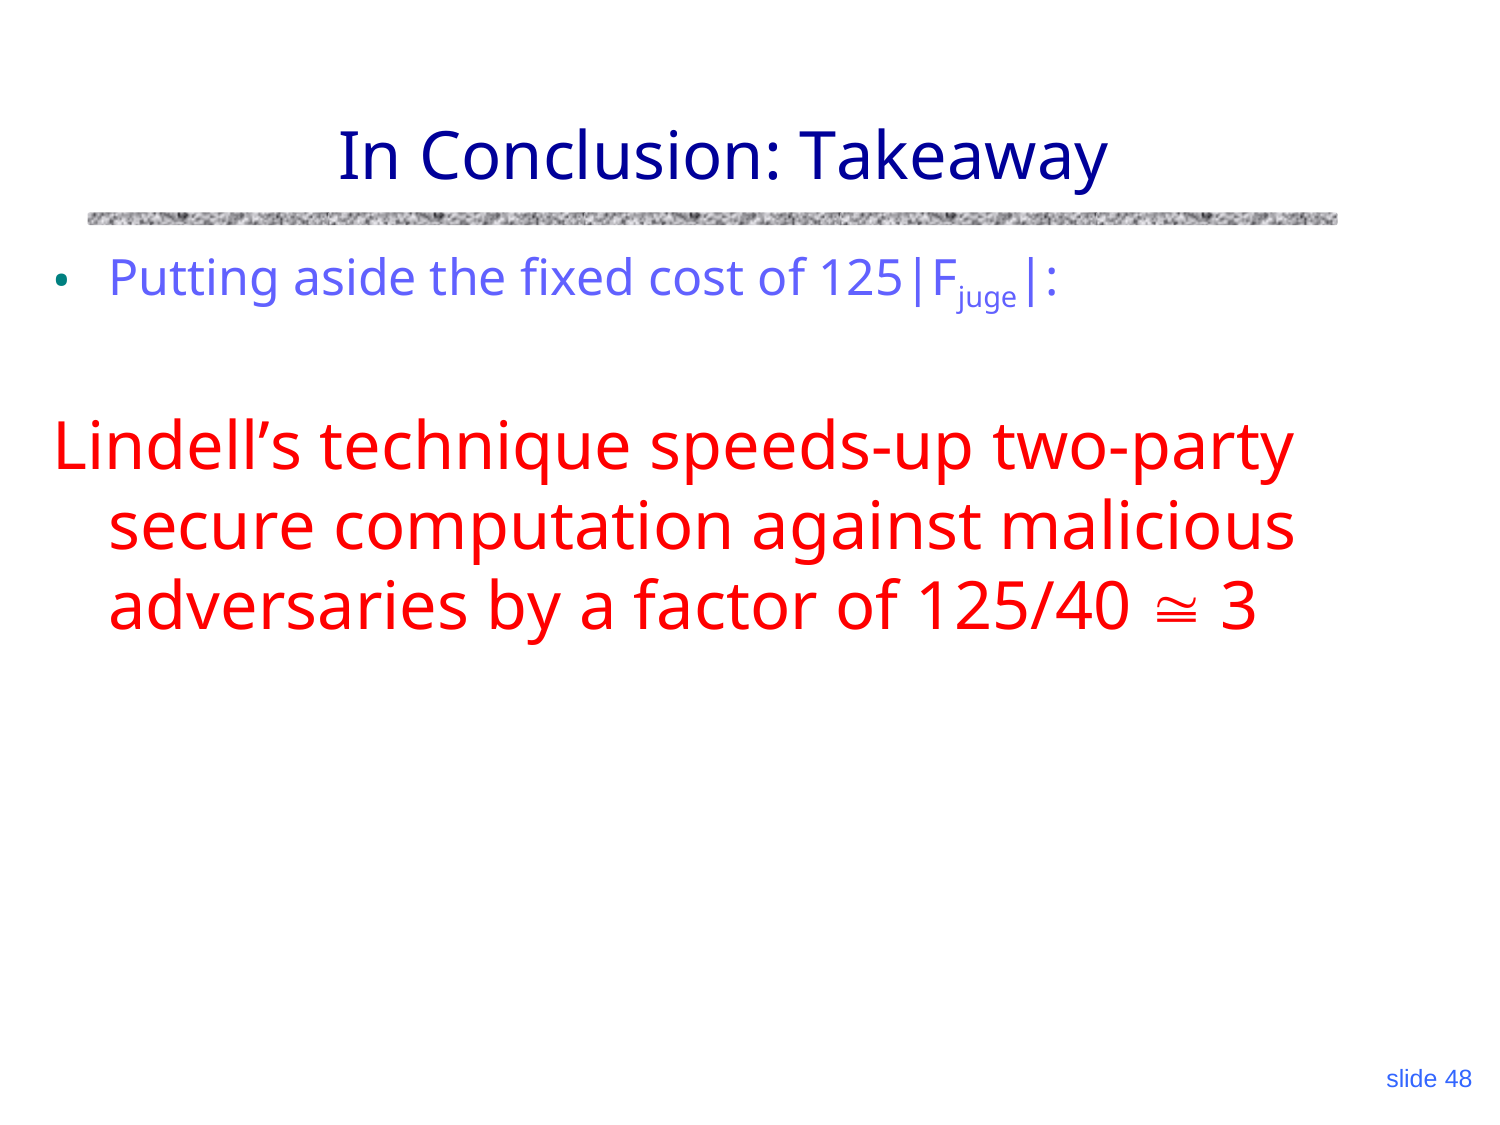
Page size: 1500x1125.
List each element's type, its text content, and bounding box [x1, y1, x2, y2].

title In Conclusion: Takeaway [0, 49, 1448, 201]
text_box Putting aside the fixed cost of 125|Fjuge|: Lindell’s technique speeds-up two-party secure computation against malicious adversaries by a factor of 125/40  3 [37, 237, 1448, 796]
text_box slide <number> [1174, 1025, 1488, 1101]
picture [87, 212, 1338, 226]
